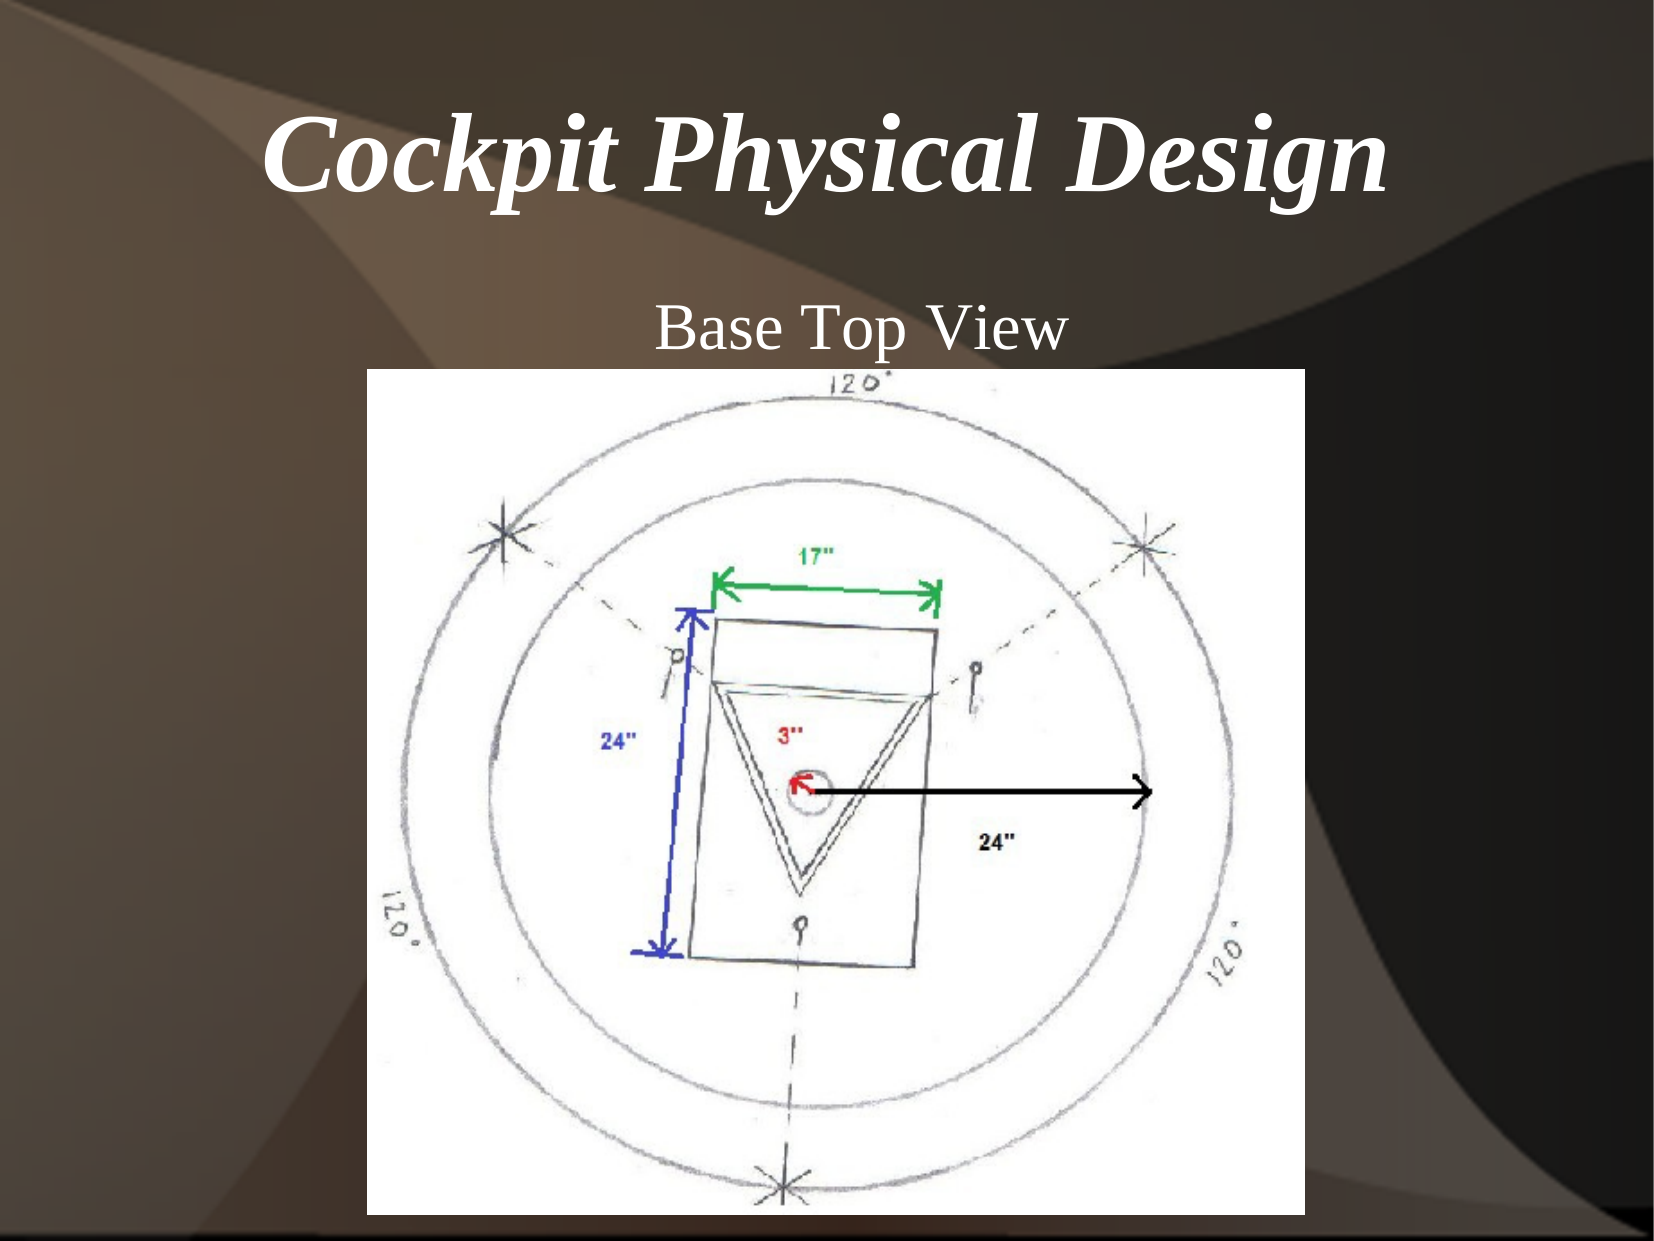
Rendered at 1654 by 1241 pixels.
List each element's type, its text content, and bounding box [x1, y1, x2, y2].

list Base Top View [82, 290, 1571, 1109]
picture [0, 0, 1654, 1241]
title Cockpit Physical Design [82, 49, 1571, 257]
